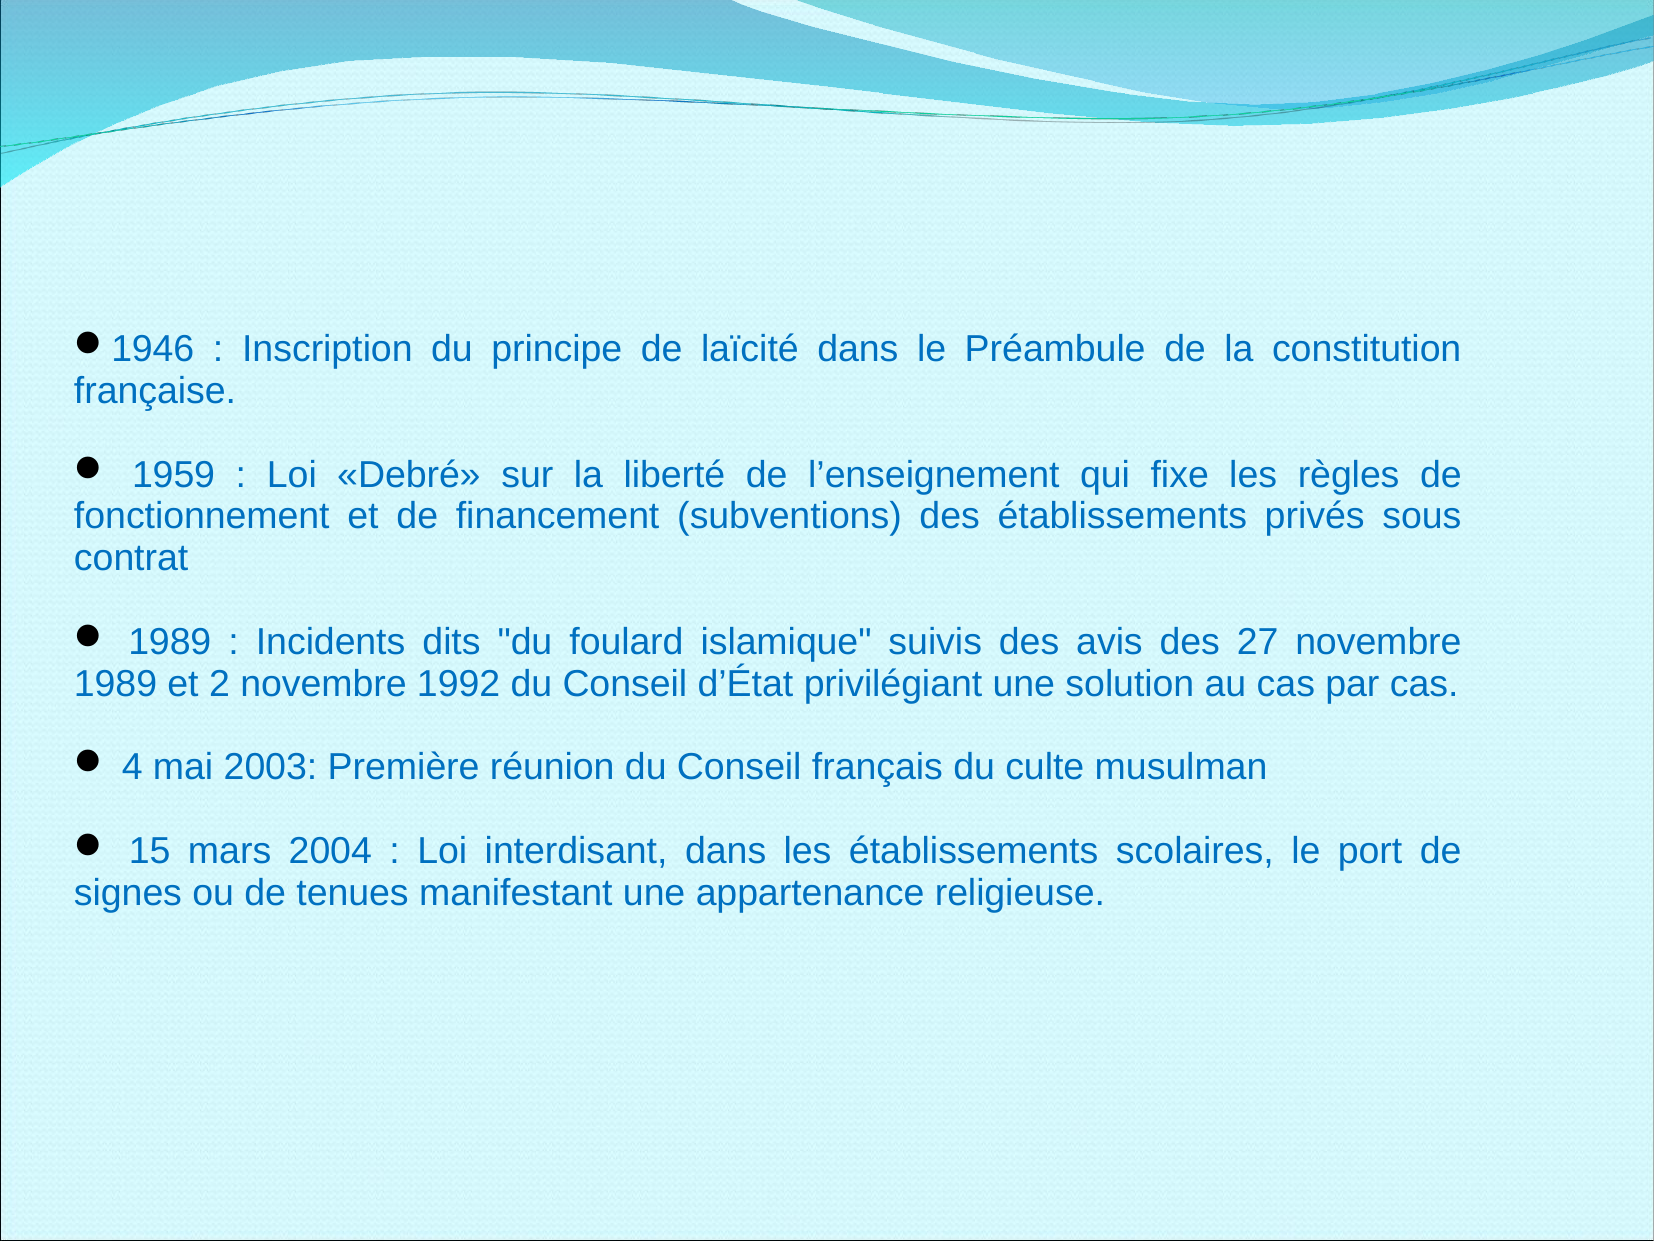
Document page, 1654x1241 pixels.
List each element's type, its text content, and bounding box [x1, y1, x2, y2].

text_box 1946 : Inscription du principe de laïcité dans le Préambule de la constitution française. 1959 : Loi «Debré» sur la liberté de l’enseignement qui fixe les règles de fonctionnement et de financement (subventions) des établissements privés sous contrat 1989 : Incidents dits "du foulard islamique" suivis des avis des 27 novembre 1989 et 2 novembre 1992 du Conseil d’État privilégiant une solution au cas par cas. 4 mai 2003: Première réunion du Conseil français du culte musulman 15 mars 2004 : Loi interdisant, dans les établissements scolaires, le port de signes ou de tenues manifestant une appartenance religieuse. [59, 147, 1477, 1117]
picture [0, 0, 1654, 1241]
